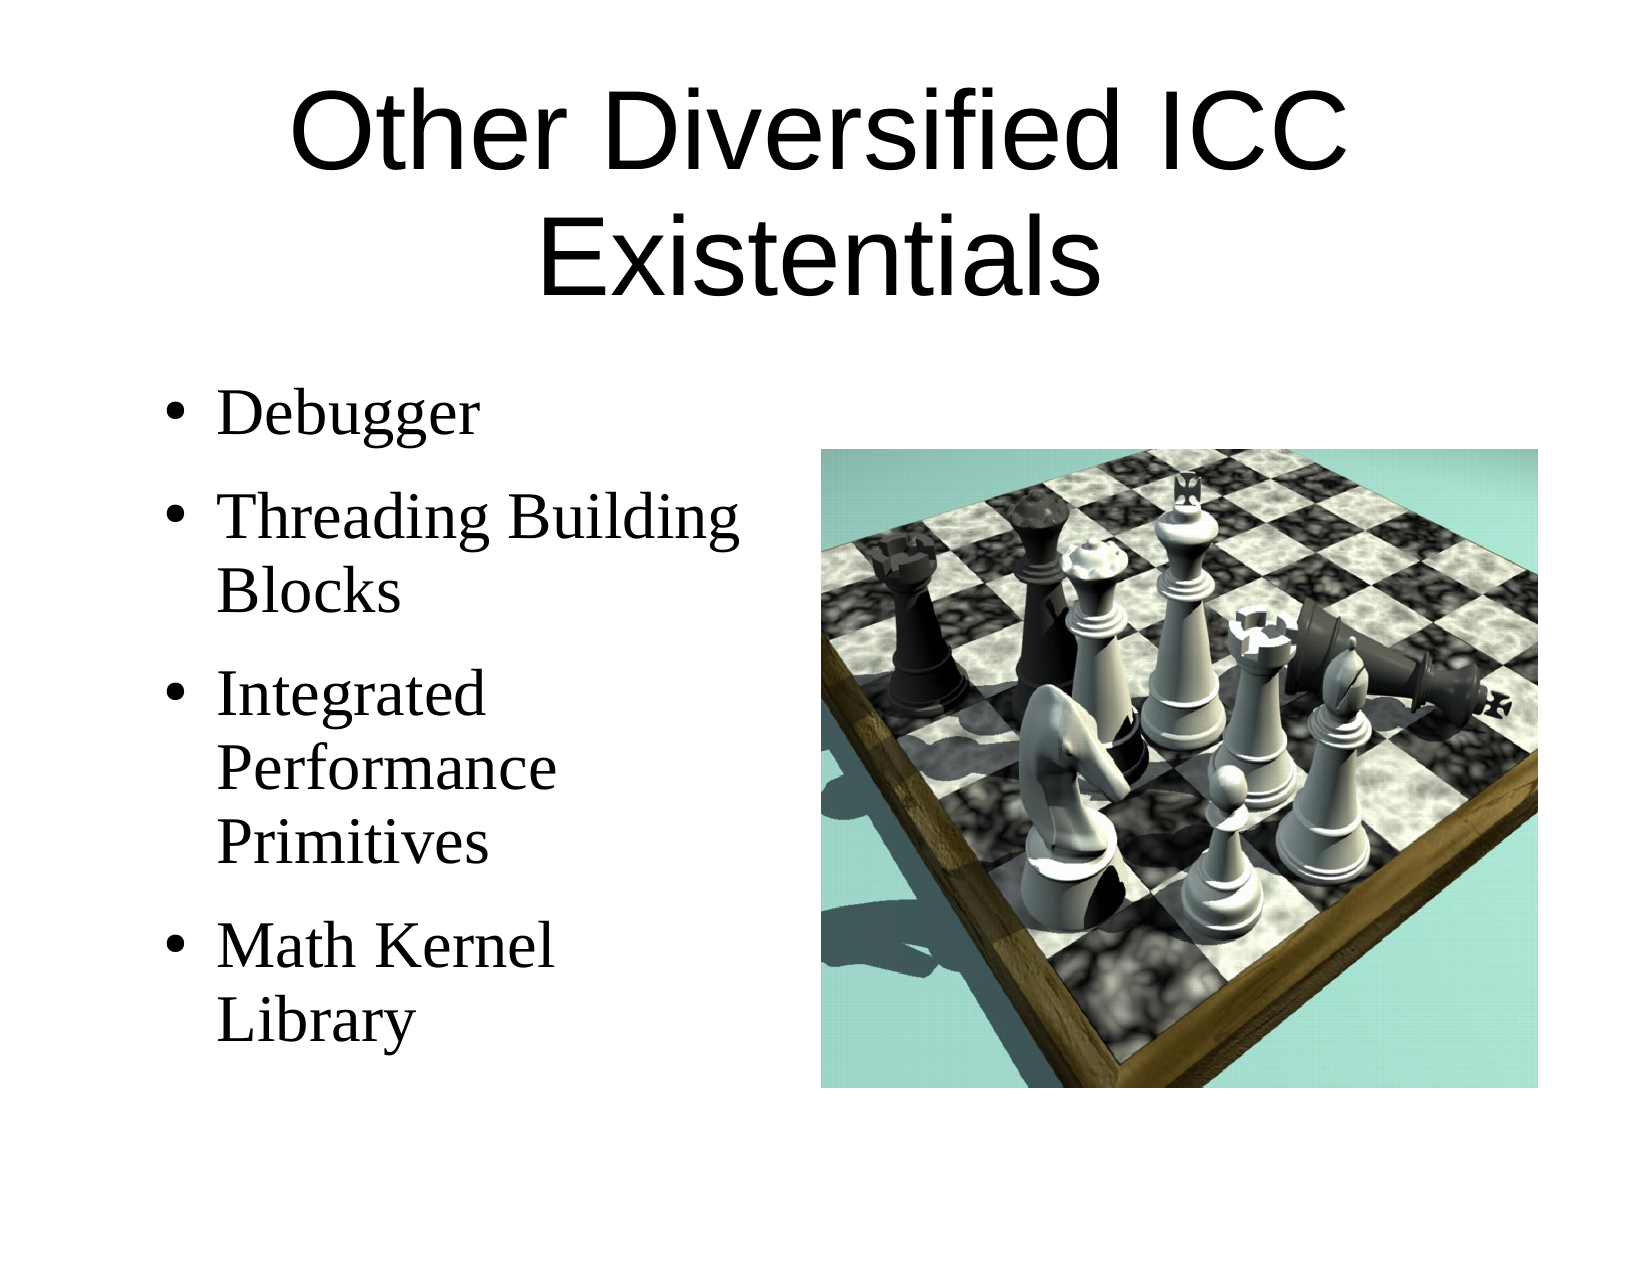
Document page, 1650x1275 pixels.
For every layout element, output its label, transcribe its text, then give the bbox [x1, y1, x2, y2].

title Other Diversified ICC Existentials [112, 49, 1527, 338]
picture [821, 449, 1538, 1088]
list Debugger Threading Building Blocks Integrated Performance Primitives Math Kernel Library [75, 374, 751, 1163]
